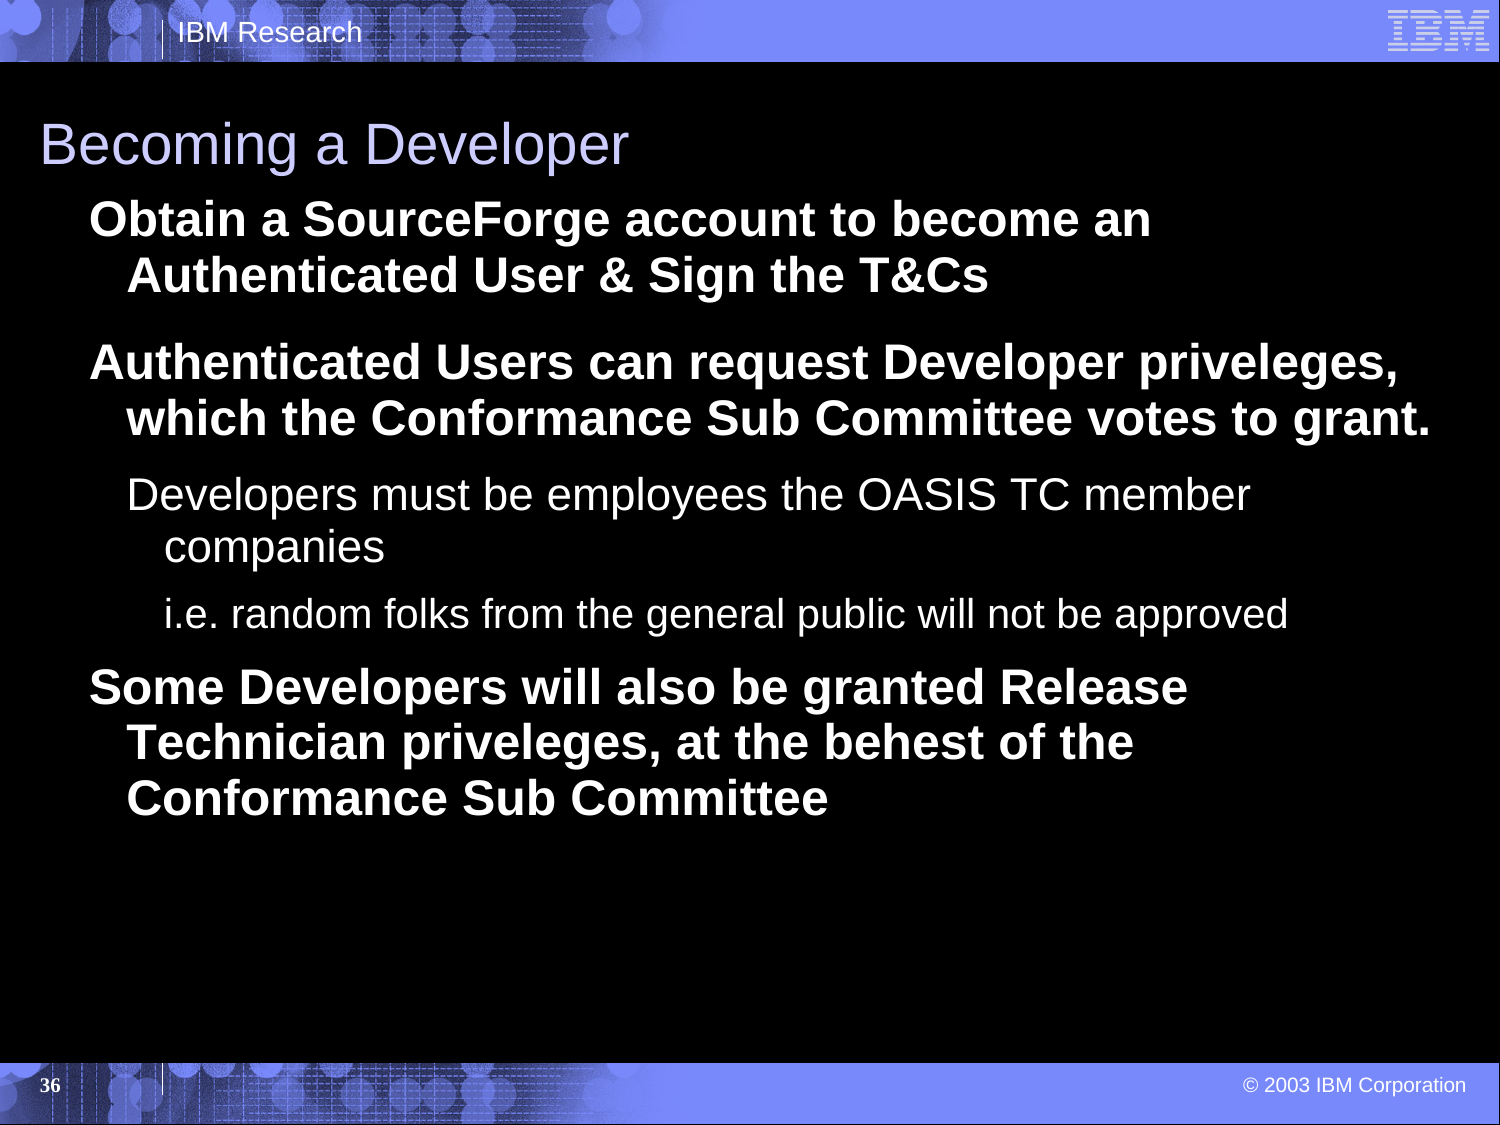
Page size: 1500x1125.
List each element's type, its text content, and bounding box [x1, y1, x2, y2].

picture [0, 0, 1499, 62]
picture [0, 1063, 1499, 1124]
list Obtain a SourceForge account to become an Authenticated User & Sign the T&Cs Authenticated Users can request Developer priveleges, which the Conformance Sub Committee votes to grant. Developers must be employees the OASIS TC member companies i.e. random folks from the general public will not be approved Some Developers will also be granted Release Technician priveleges, at the behest of the Conformance Sub Committee [73, 183, 1478, 1019]
title Becoming a Developer [25, 102, 1378, 184]
